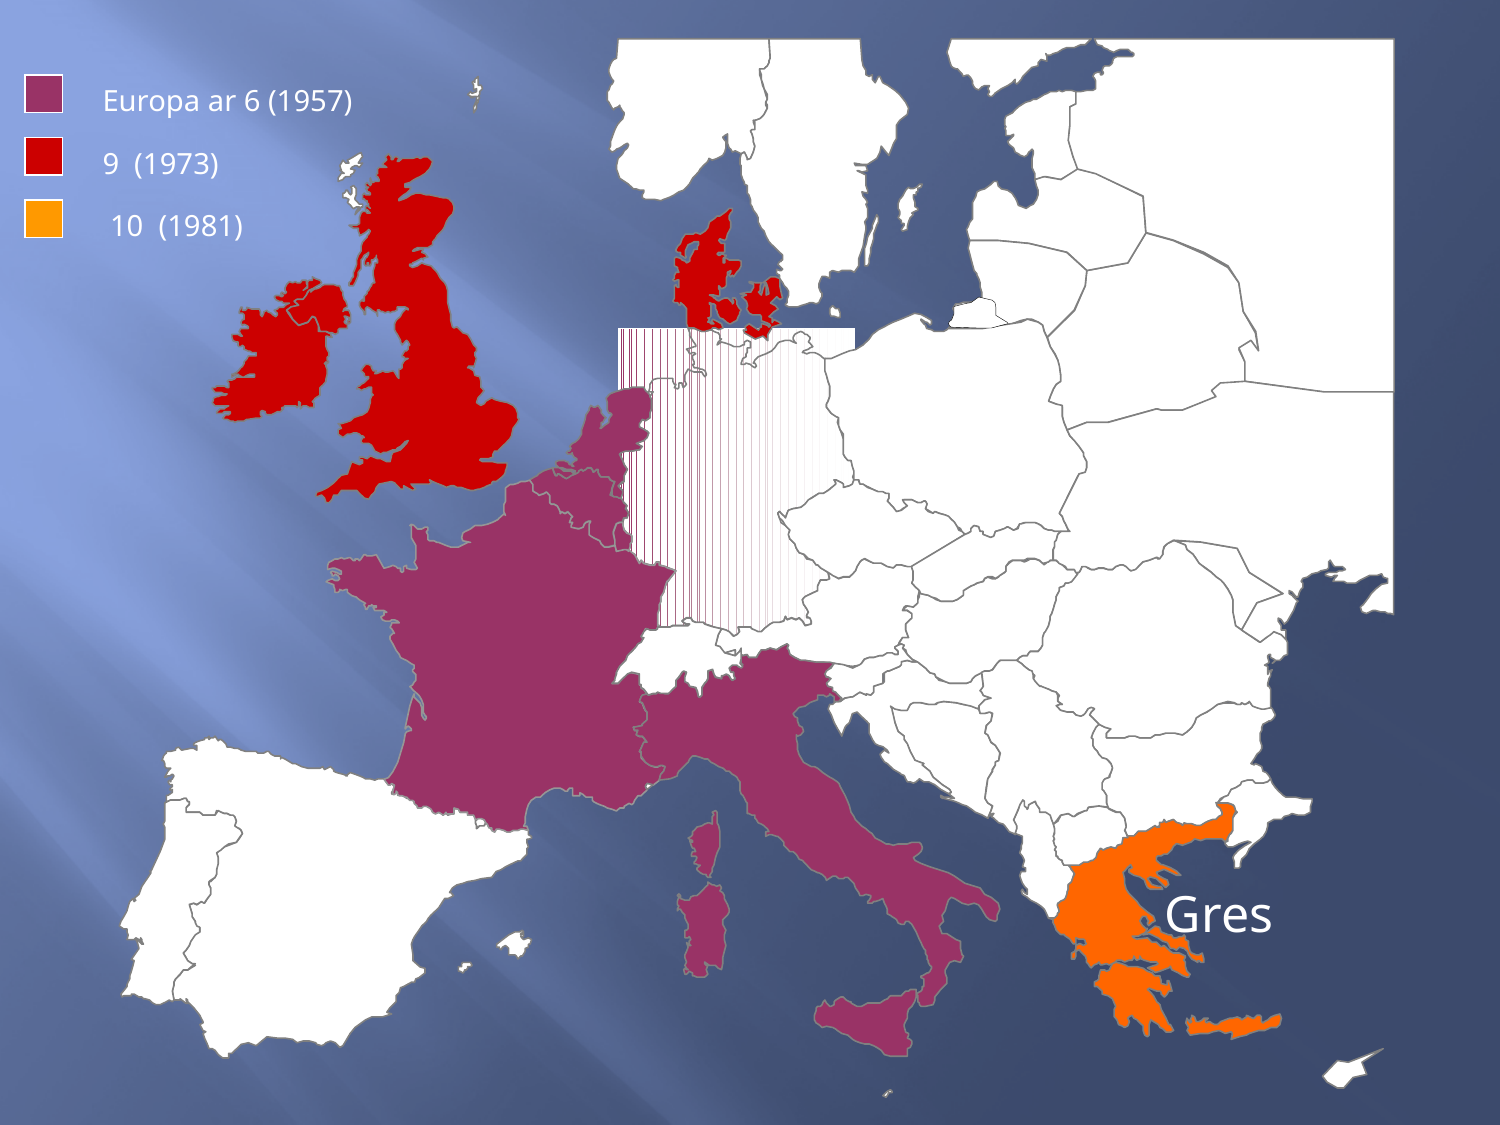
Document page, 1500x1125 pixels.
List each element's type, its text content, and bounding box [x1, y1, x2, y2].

text_box [25, 75, 62, 112]
chart [99, 37, 1414, 1125]
text_box Europa ar 6 (1957) [87, 75, 376, 126]
text_box Gres [1149, 875, 1450, 951]
text_box [25, 137, 62, 175]
text_box [25, 200, 62, 238]
text_box 10 (1981) [87, 200, 338, 251]
text_box 9 (1973) [87, 137, 301, 188]
